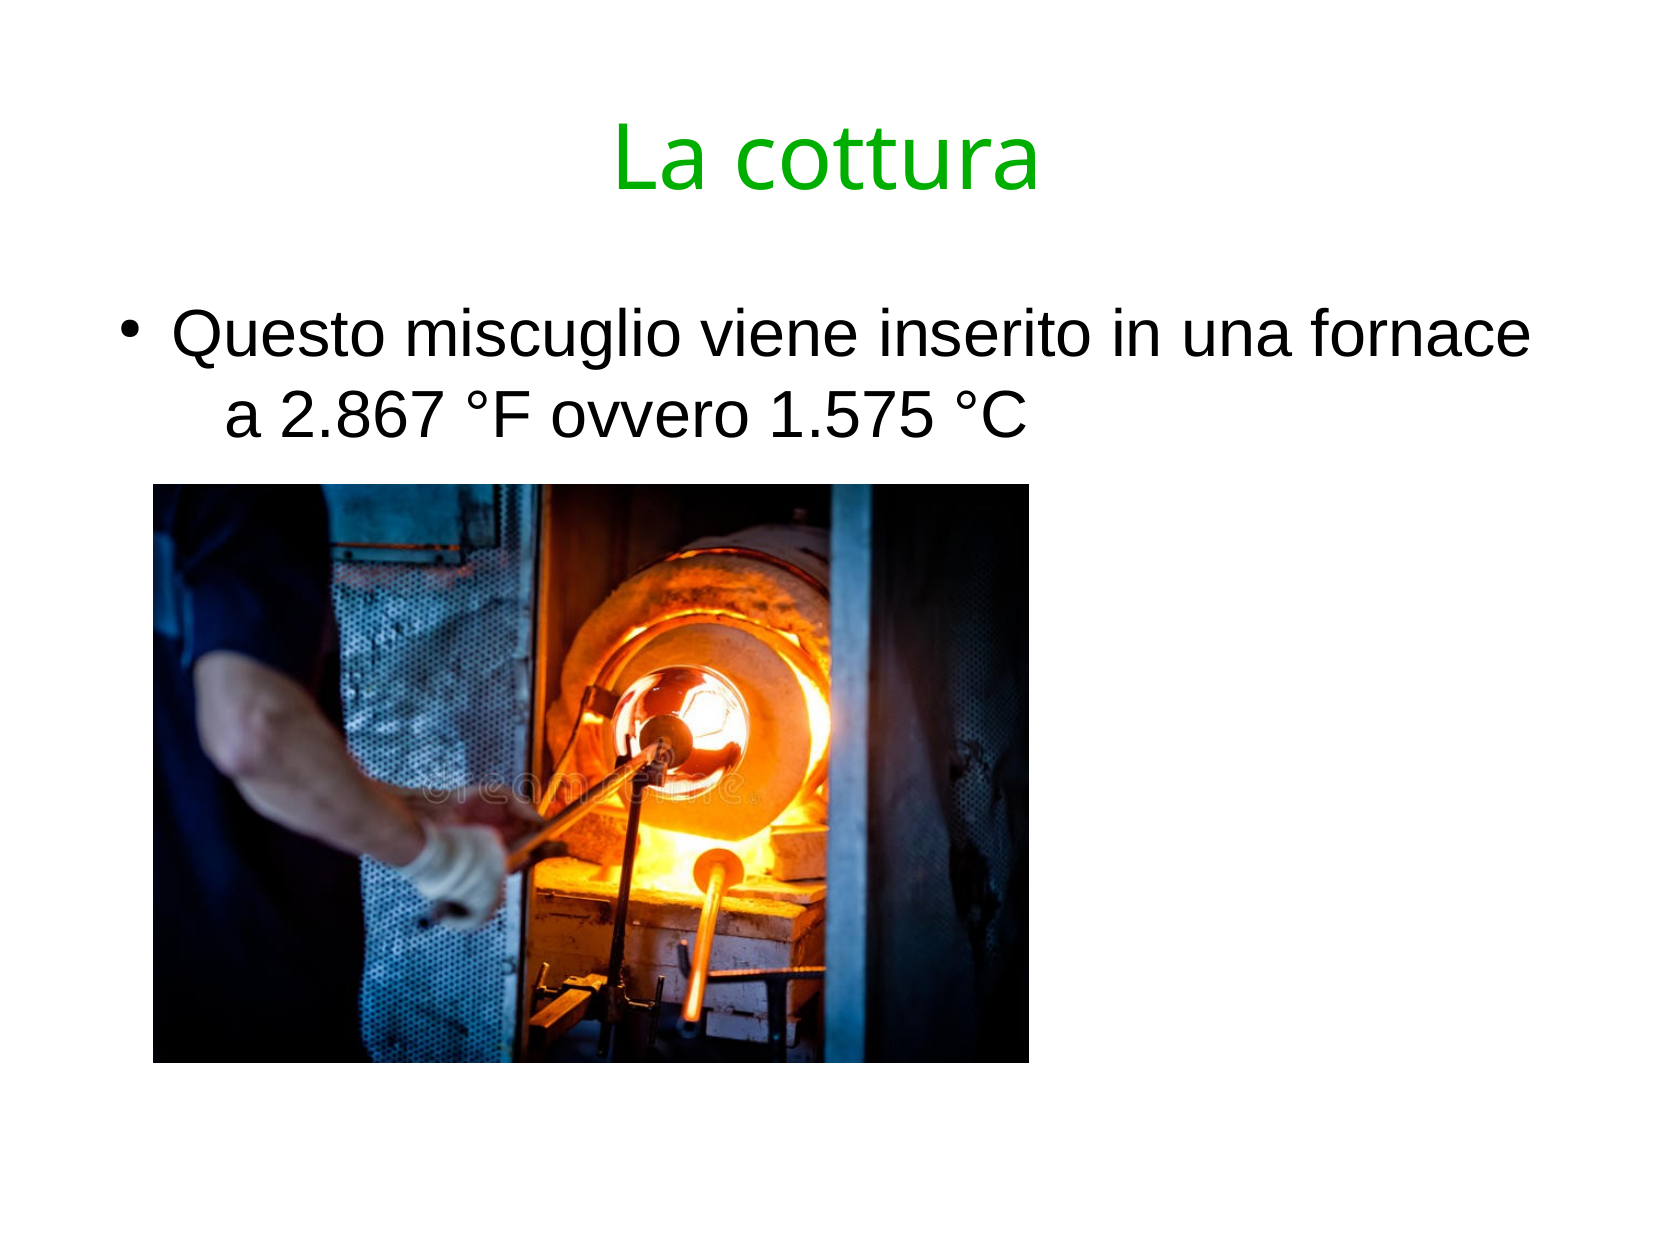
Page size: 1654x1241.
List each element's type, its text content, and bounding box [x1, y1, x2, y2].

list Questo miscuglio viene inserito in una fornace a 2.867 °F ovvero 1.575 °C [82, 290, 1571, 1109]
title La cottura [82, 49, 1571, 257]
picture [153, 484, 1029, 1063]
